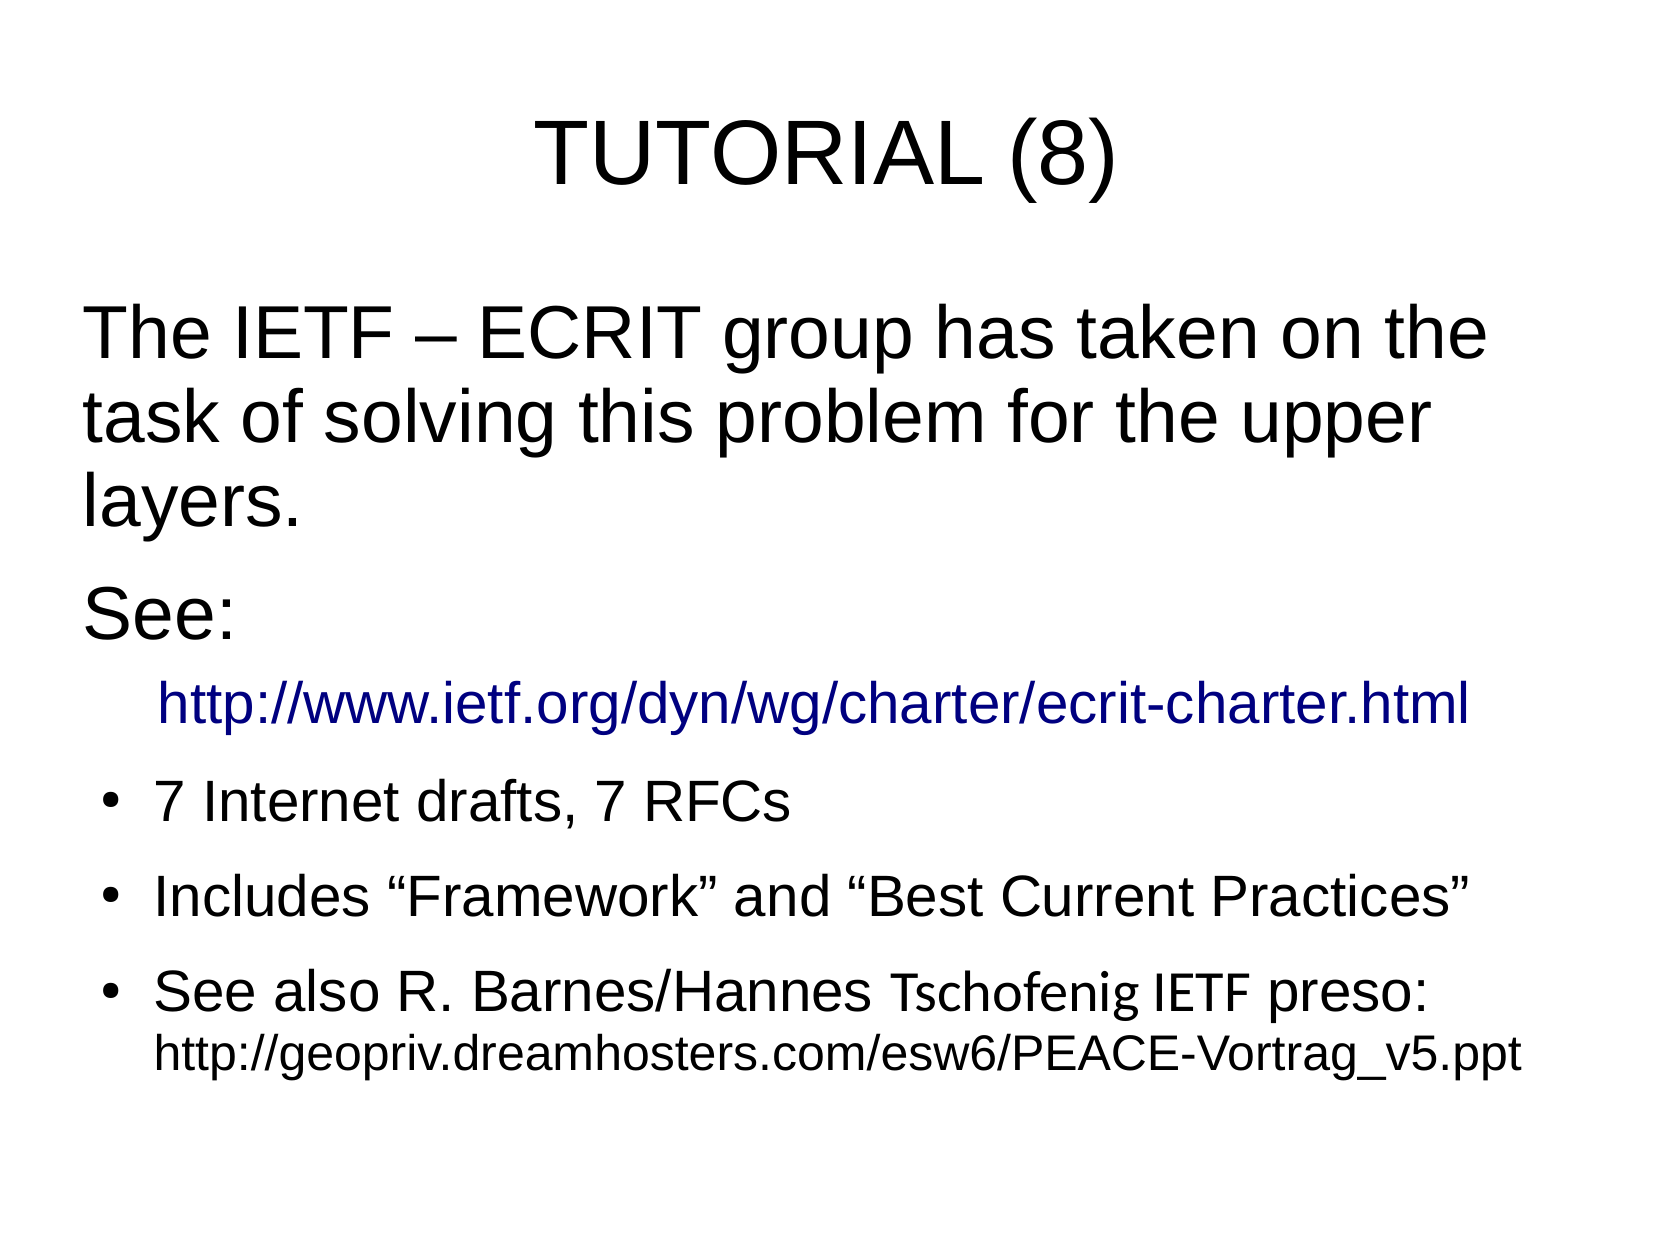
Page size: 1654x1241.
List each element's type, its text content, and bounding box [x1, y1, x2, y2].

list The IETF – ECRIT group has taken on the task of solving this problem for the upper layers. See: http://www.ietf.org/dyn/wg/charter/ecrit-charter.html 7 Internet drafts, 7 RFCs Includes “Framework” and “Best Current Practices” See also R. Barnes/Hannes Tschofenig IETF preso: http://geopriv.dreamhosters.com/esw6/PEACE-Vortrag_v5.ppt [82, 290, 1571, 1094]
title TUTORIAL (8) [82, 56, 1571, 250]
